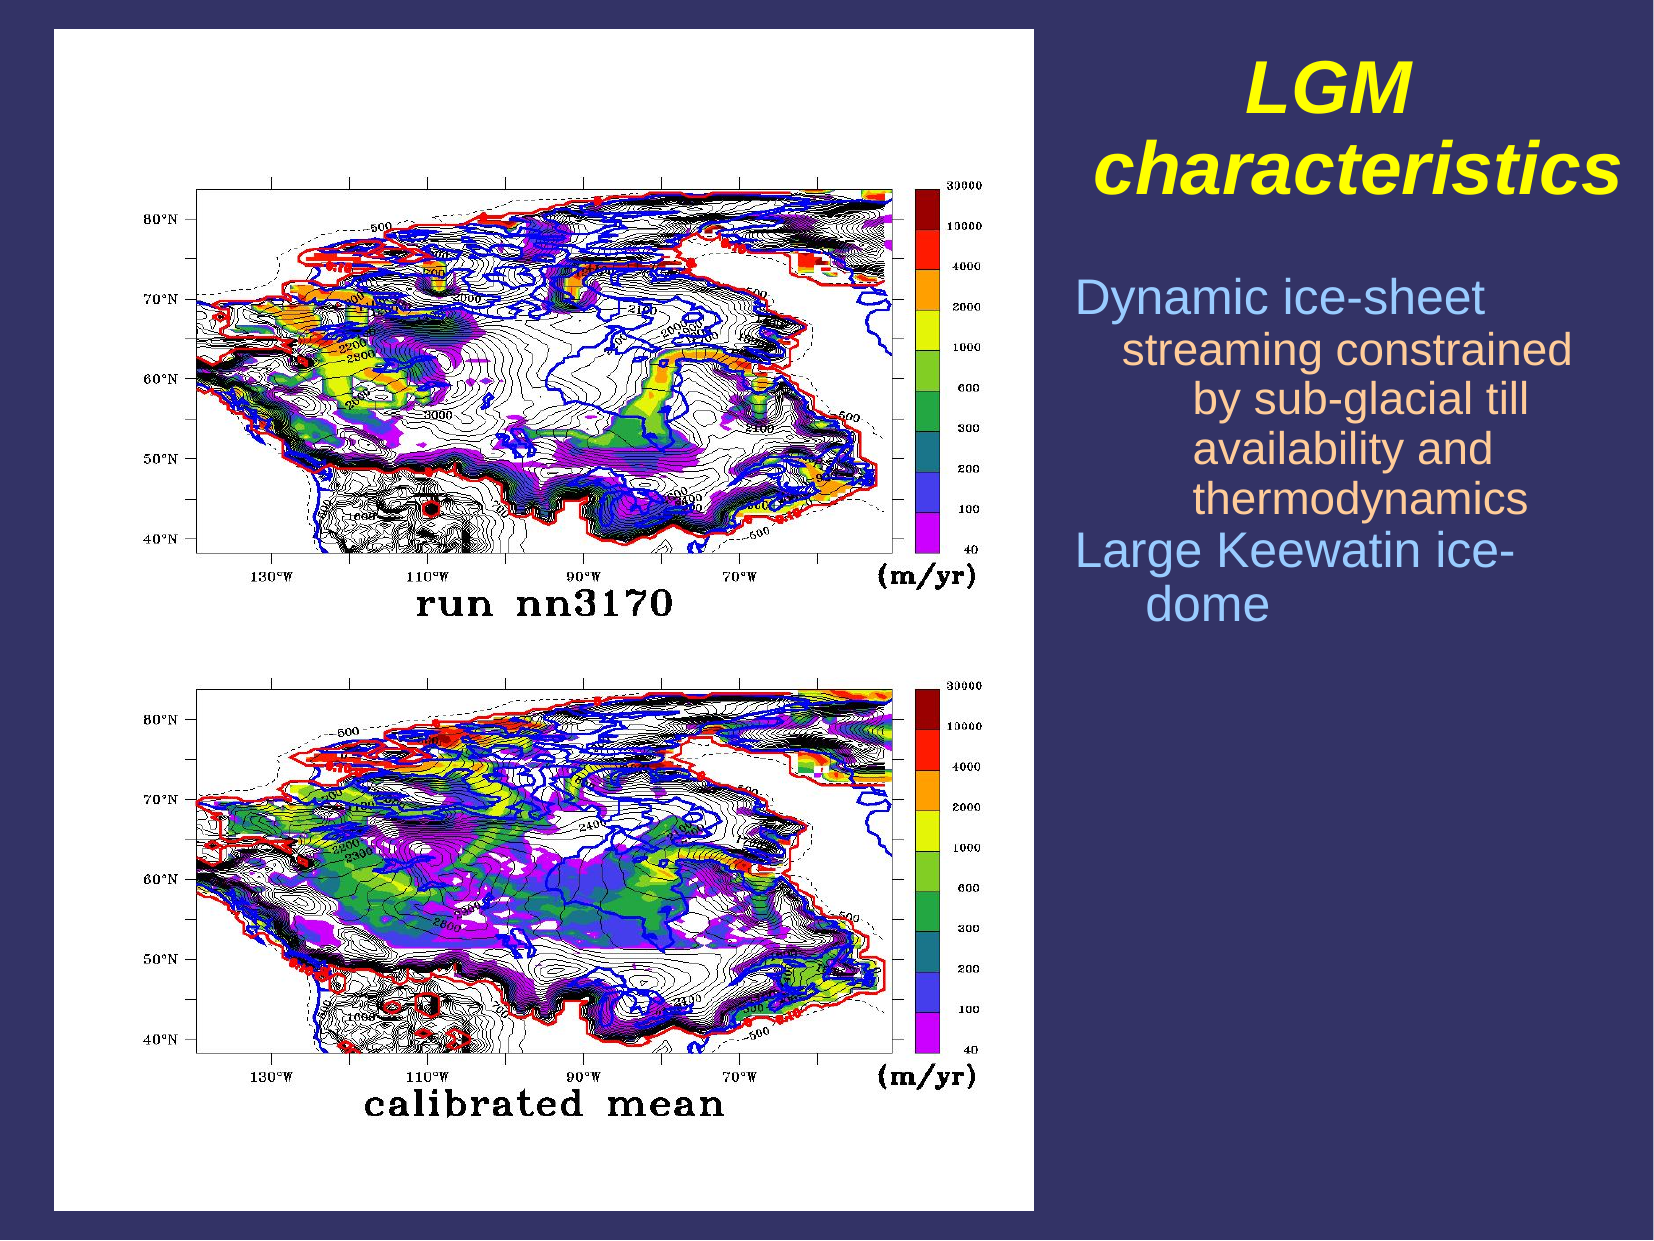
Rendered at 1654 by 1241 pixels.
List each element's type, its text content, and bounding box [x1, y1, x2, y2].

list Dynamic ice-sheet streaming constrained by sub-glacial till availability and thermodynamics Large Keewatin ice-dome [1062, 271, 1625, 1144]
picture [54, 29, 1034, 1211]
title LGM characteristics [1034, 29, 1625, 230]
